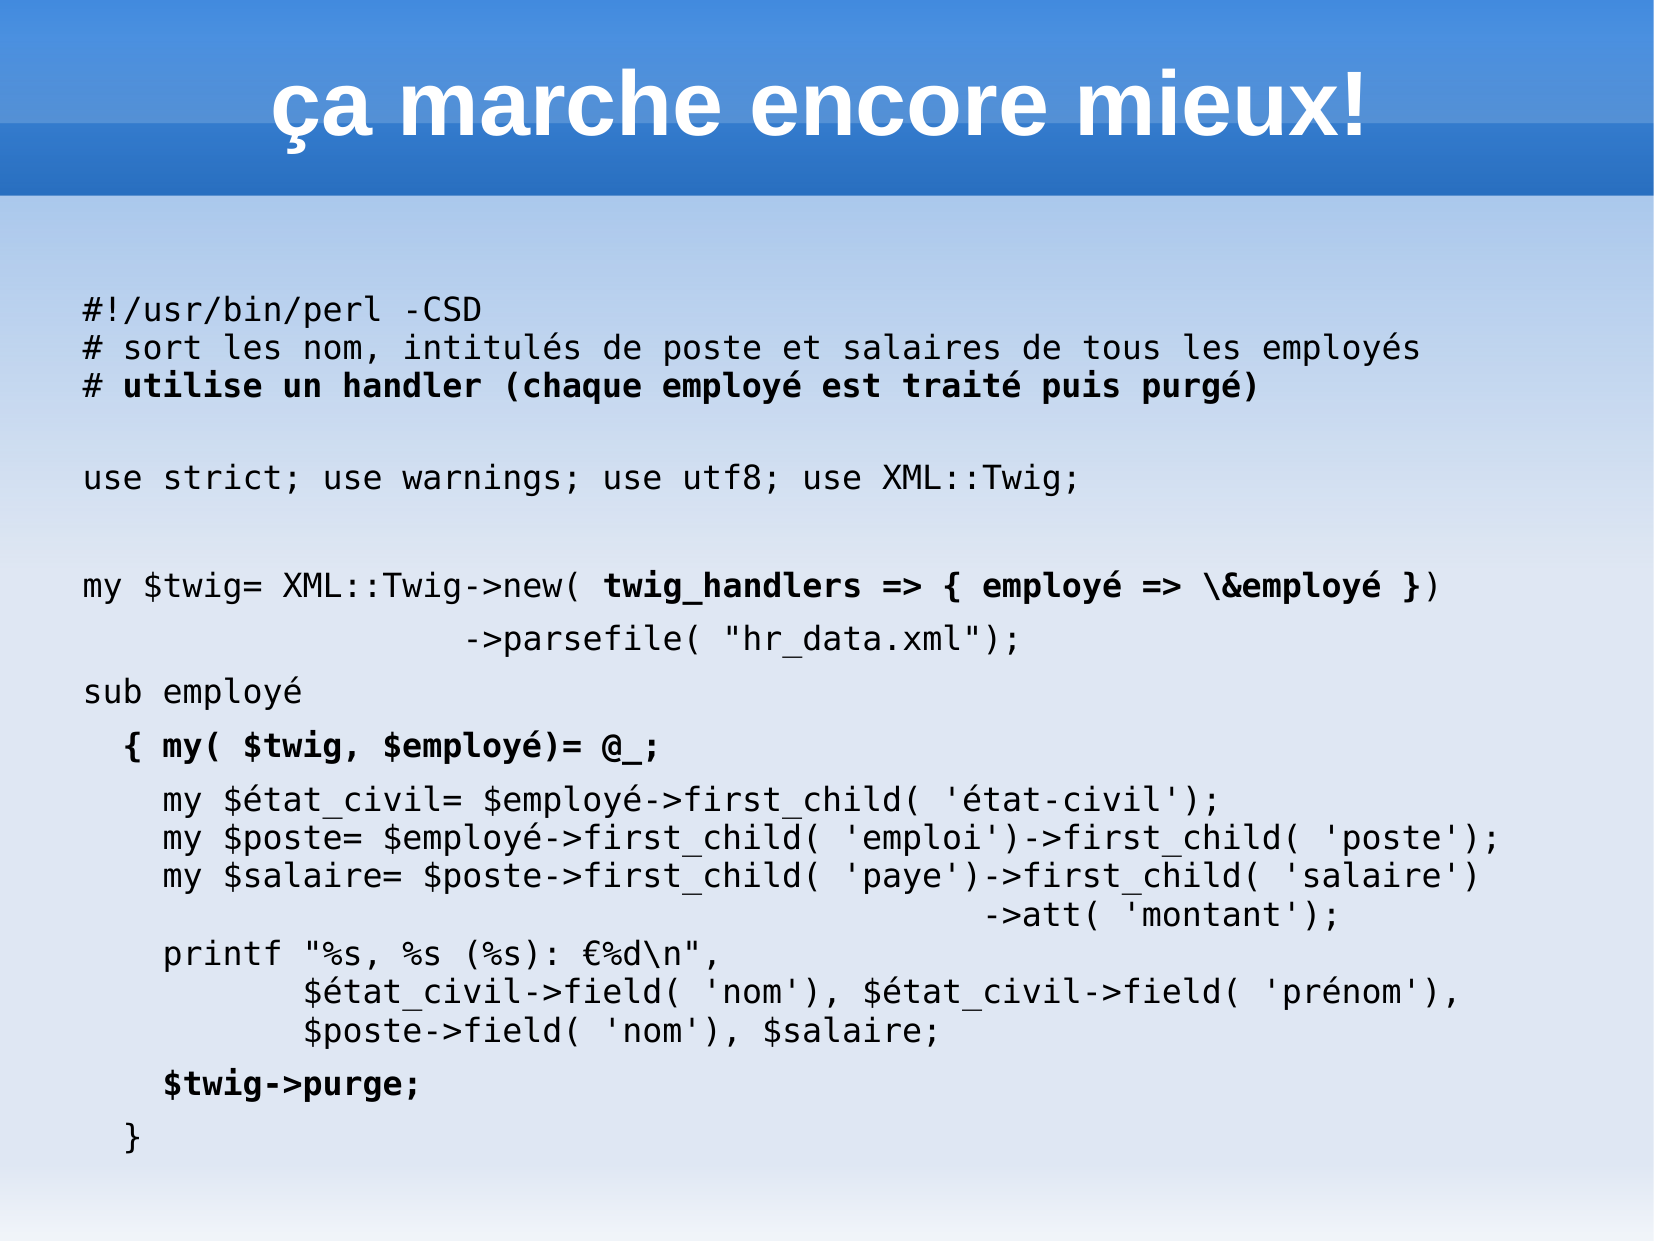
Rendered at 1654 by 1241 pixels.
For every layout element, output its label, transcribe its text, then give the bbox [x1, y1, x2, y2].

title ça marche encore mieux! [76, 7, 1565, 200]
picture [0, 0, 1654, 1241]
list #!/usr/bin/perl -CSD # sort les nom, intitulés de poste et salaires de tous les employés # utilise un handler (chaque employé est traité puis purgé) use strict; use warnings; use utf8; use XML::Twig; my $twig= XML::Twig->new( twig_handlers => { employé => \&employé }) ->parsefile( "hr_data.xml"); sub employé { my( $twig, $employé)= @_; my $état_civil= $employé->first_child( 'état-civil'); my $poste= $employé->first_child( 'emploi')->first_child( 'poste'); my $salaire= $poste->first_child( 'paye')->first_child( 'salaire') ->att( 'montant'); printf "%s, %s (%s): €%d\n", $état_civil->field( 'nom'), $état_civil->field( 'prénom'), $poste->field( 'nom'), $salaire; $twig->purge; } [82, 290, 1571, 1226]
